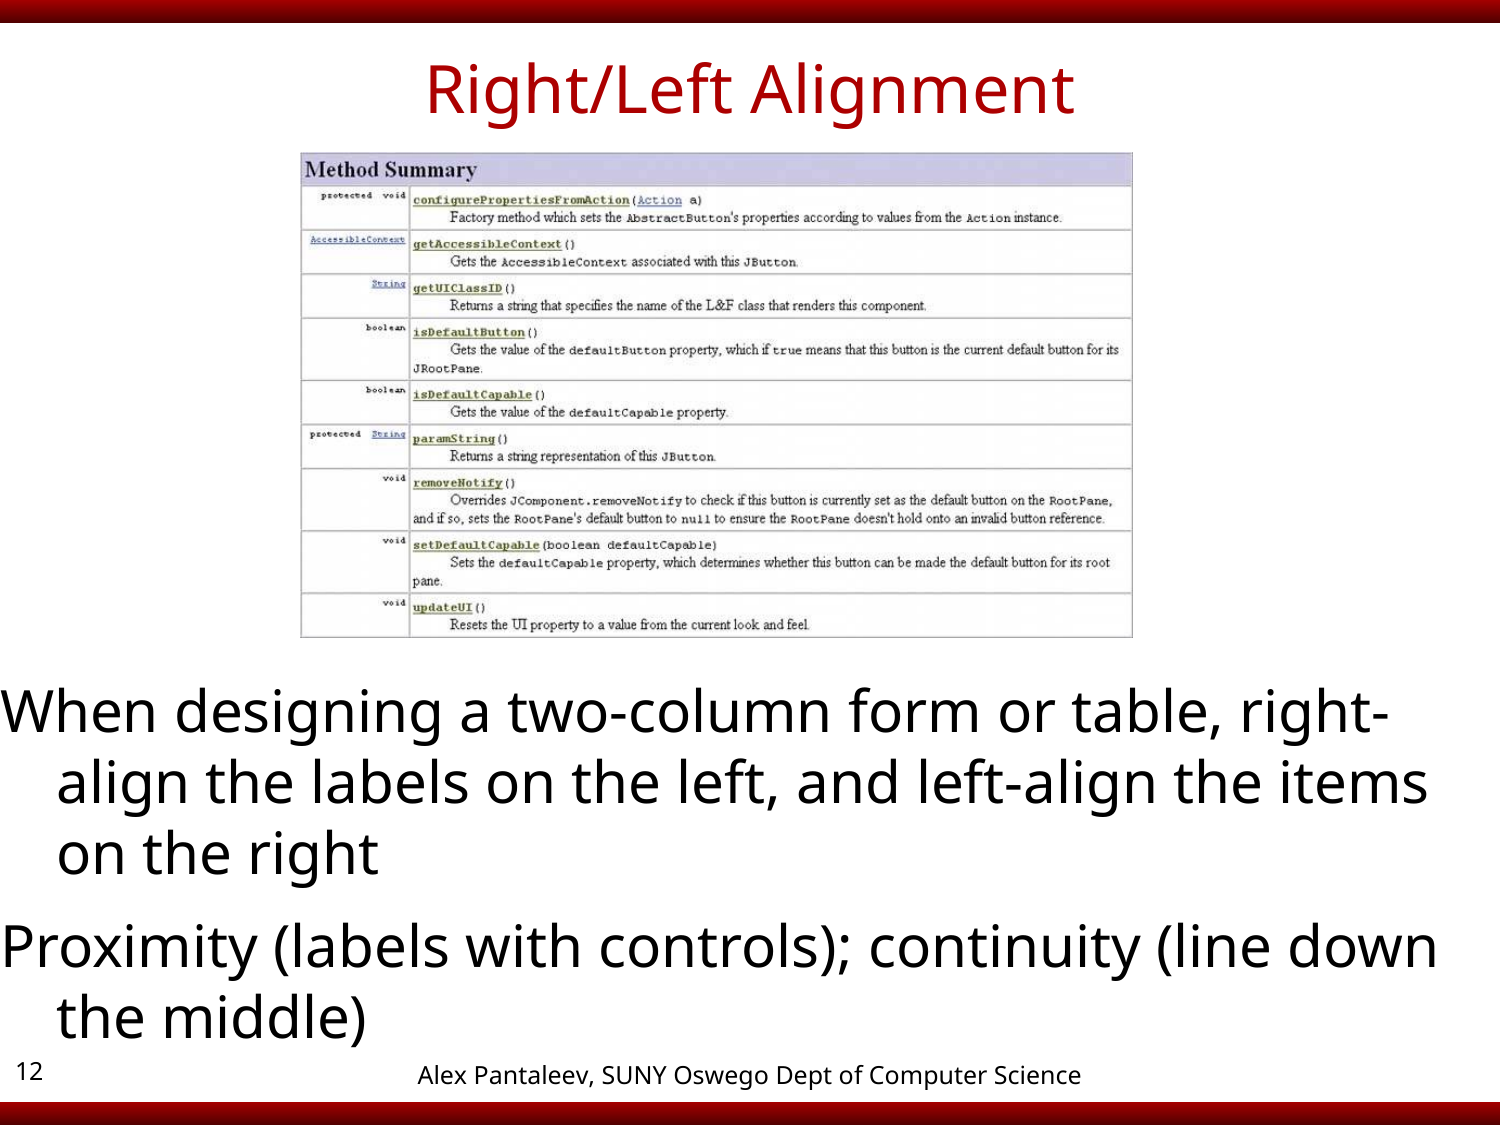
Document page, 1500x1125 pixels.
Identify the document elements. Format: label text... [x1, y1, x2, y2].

title Right/Left Alignment [0, 24, 1500, 150]
list When designing a two-column form or table, right-align the labels on the left, and left-align the items on the right Proximity (labels with controls); continuity (line down the middle) [0, 675, 1463, 1063]
picture [300, 152, 1133, 638]
